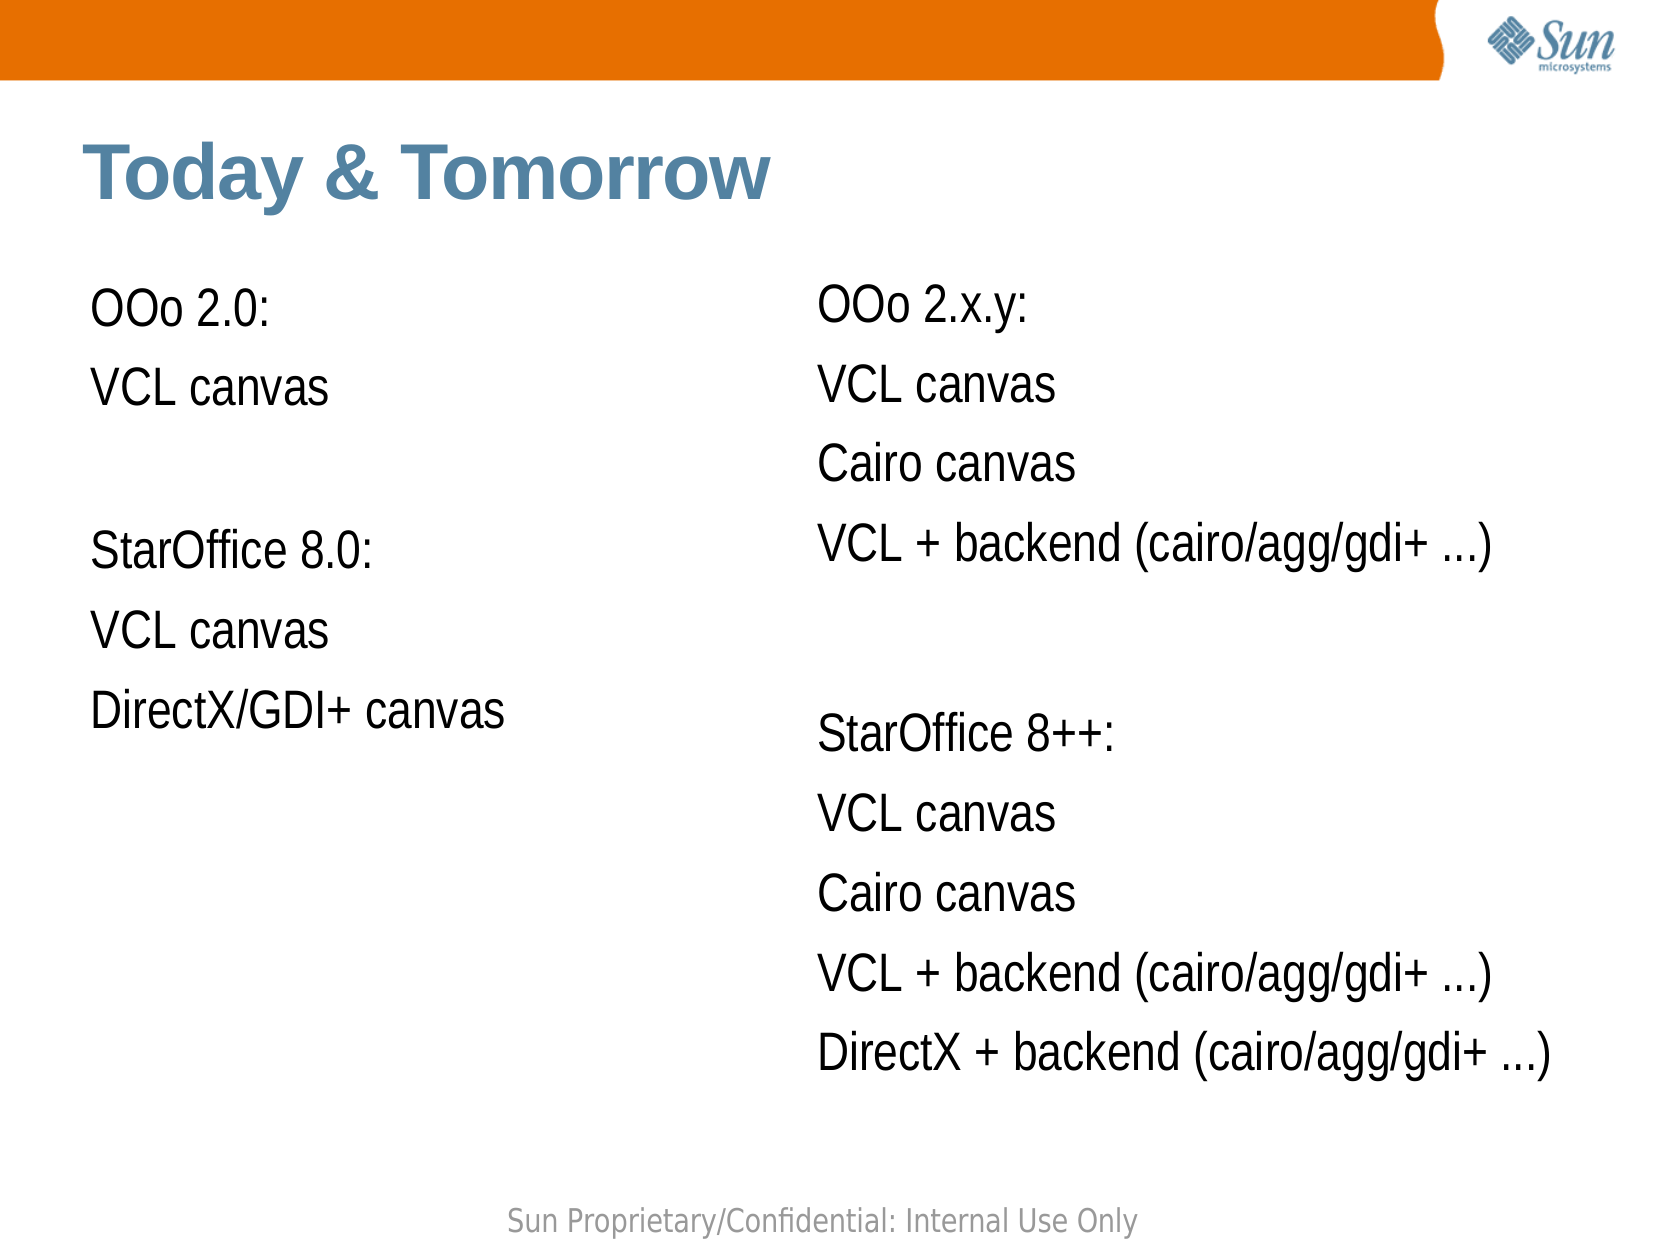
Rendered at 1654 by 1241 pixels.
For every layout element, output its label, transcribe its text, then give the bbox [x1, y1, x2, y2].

title Today & Tomorrow [82, 135, 1585, 251]
list OOo 2.x.y: VCL canvas Cairo canvas VCL + backend (cairo/agg/gdi+ ...) StarOffice 8++: VCL canvas Cairo canvas VCL + backend (cairo/agg/gdi+ ...) DirectX + backend (cairo/agg/gdi+ ...) [797, 279, 1625, 1209]
picture [0, 0, 1654, 83]
list OOo 2.0: VCL canvas StarOffice 8.0: VCL canvas DirectX/GDI+ canvas [71, 283, 791, 1121]
